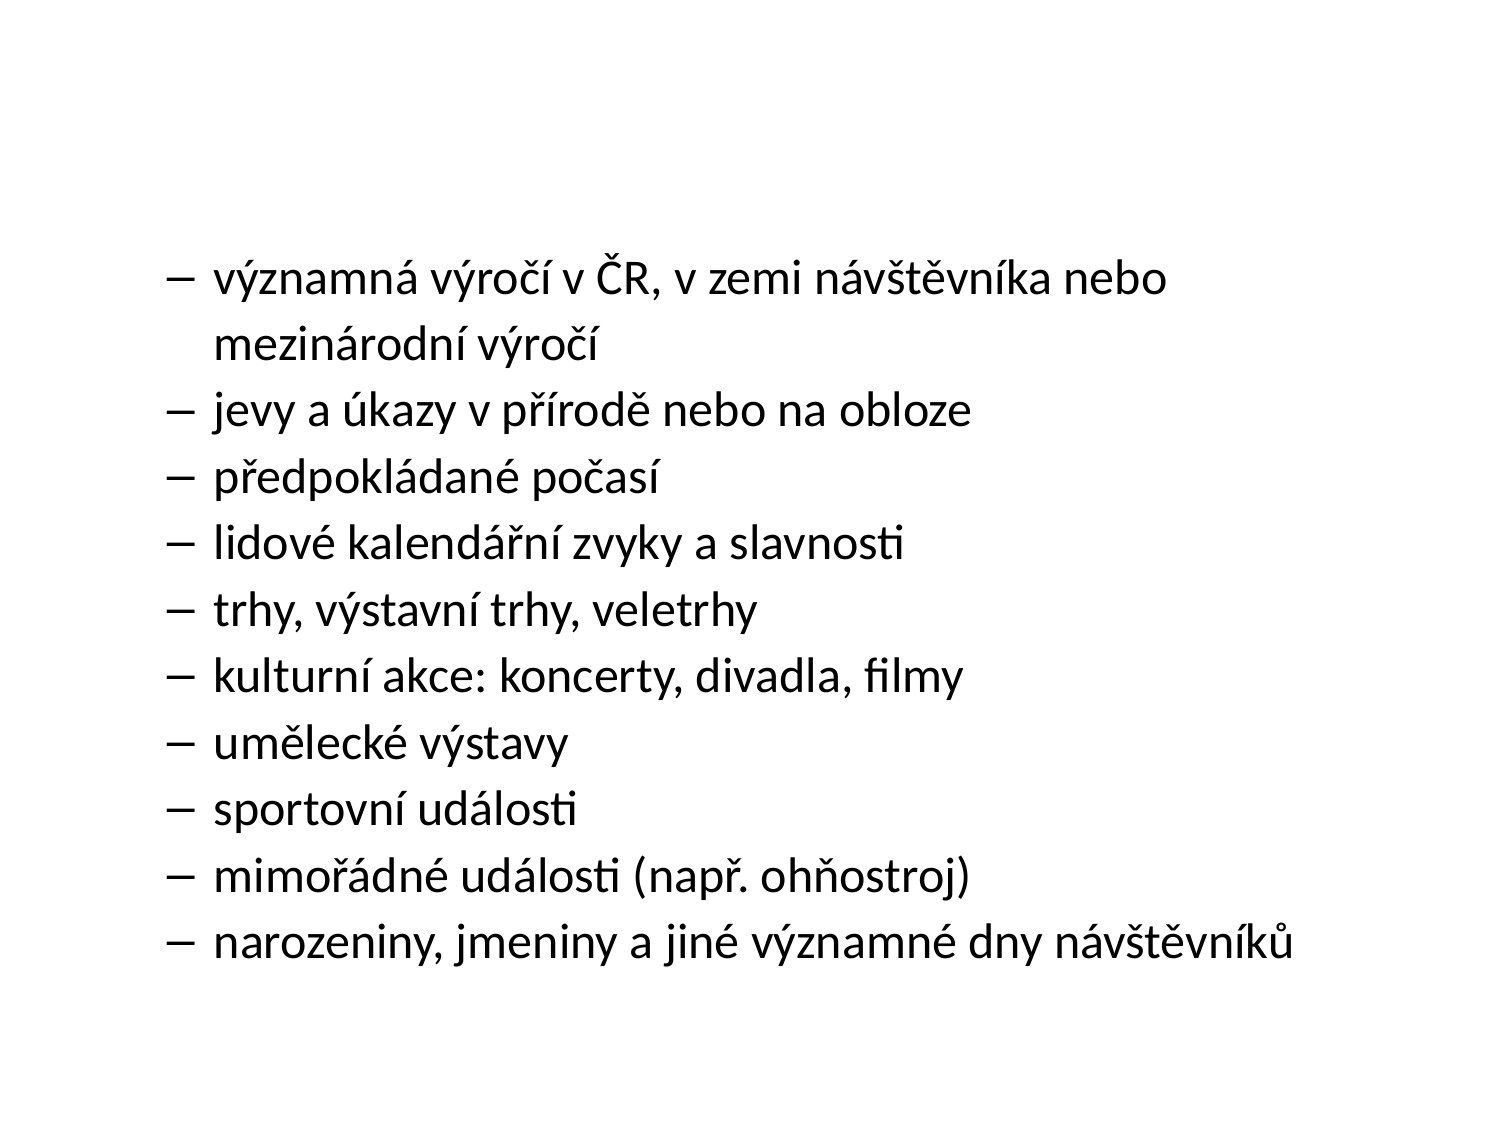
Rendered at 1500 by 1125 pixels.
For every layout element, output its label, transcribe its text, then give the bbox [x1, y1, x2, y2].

list významná výročí v ČR, v zemi návštěvníka nebo mezinárodní výročí jevy a úkazy v přírodě nebo na obloze předpokládané počasí lidové kalendářní zvyky a slavnosti trhy, výstavní trhy, veletrhy kulturní akce: koncerty, divadla, filmy umělecké výstavy sportovní události mimořádné události (např. ohňostroj) narozeniny, jmeniny a jiné významné dny návštěvníků [76, 243, 1427, 1046]
